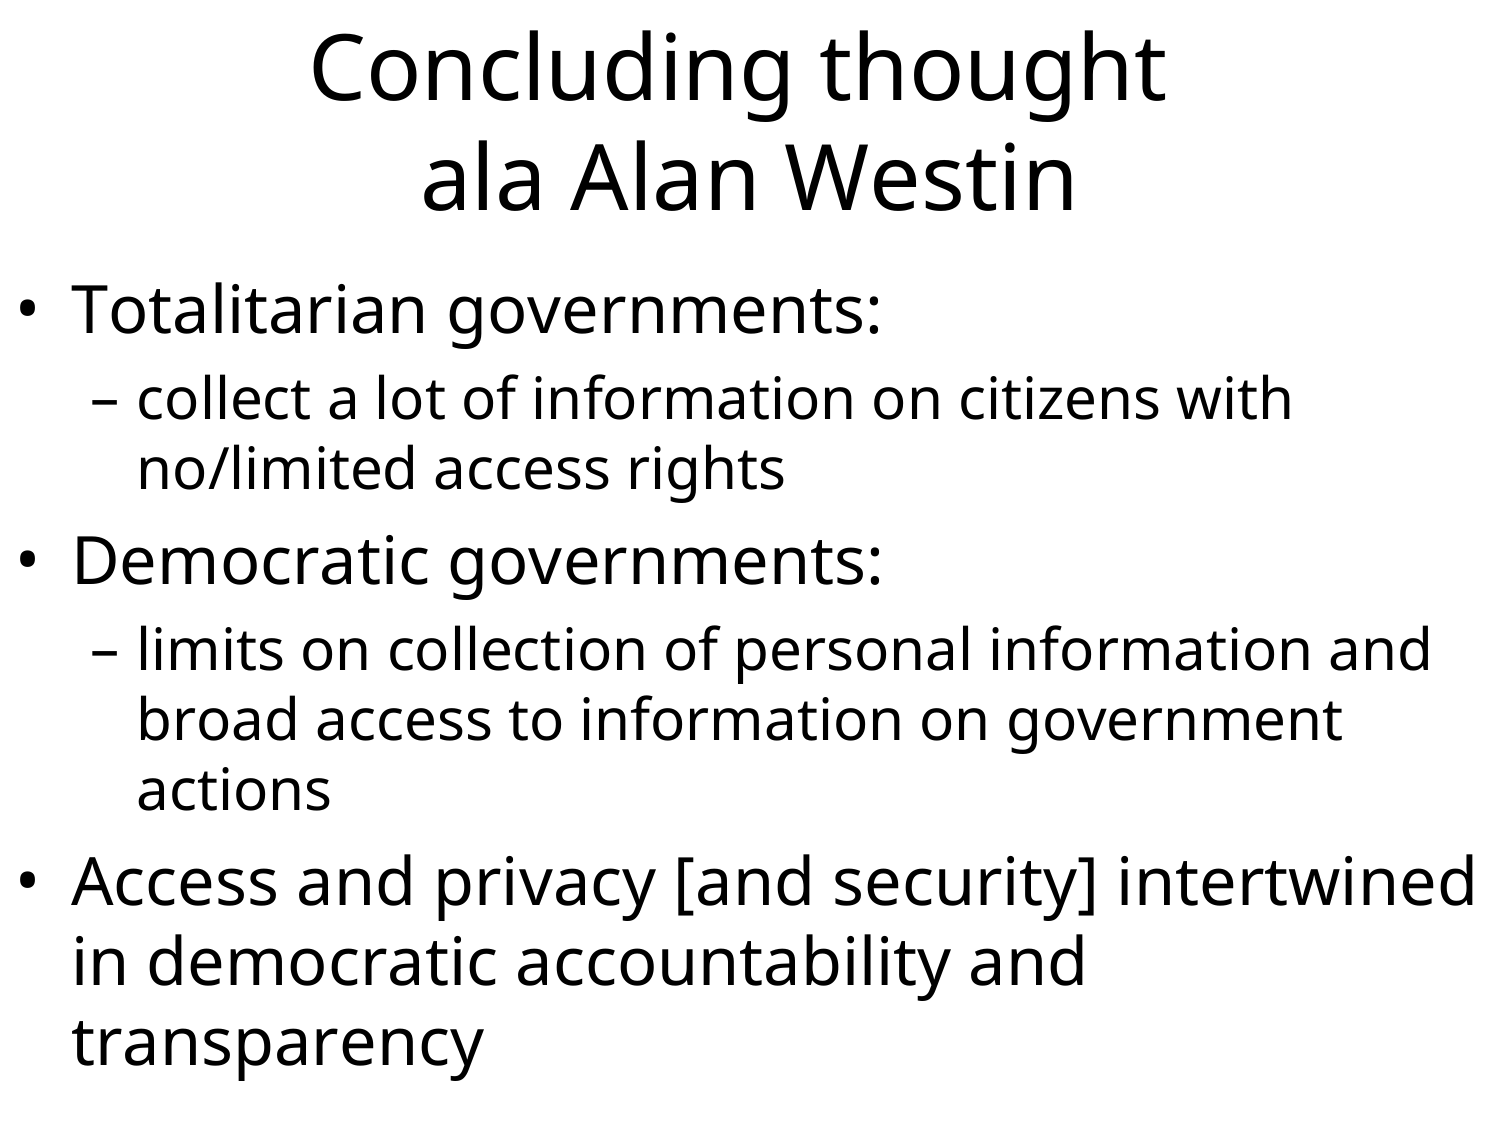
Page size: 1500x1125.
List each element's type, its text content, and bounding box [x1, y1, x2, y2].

list Totalitarian governments: collect a lot of information on citizens with no/limited access rights Democratic governments: limits on collection of personal information and broad access to information on government actions Access and privacy [and security] intertwined in democratic accountability and transparency [0, 162, 1500, 1125]
title Concluding thought ala Alan Westin [0, 1, 1500, 162]
